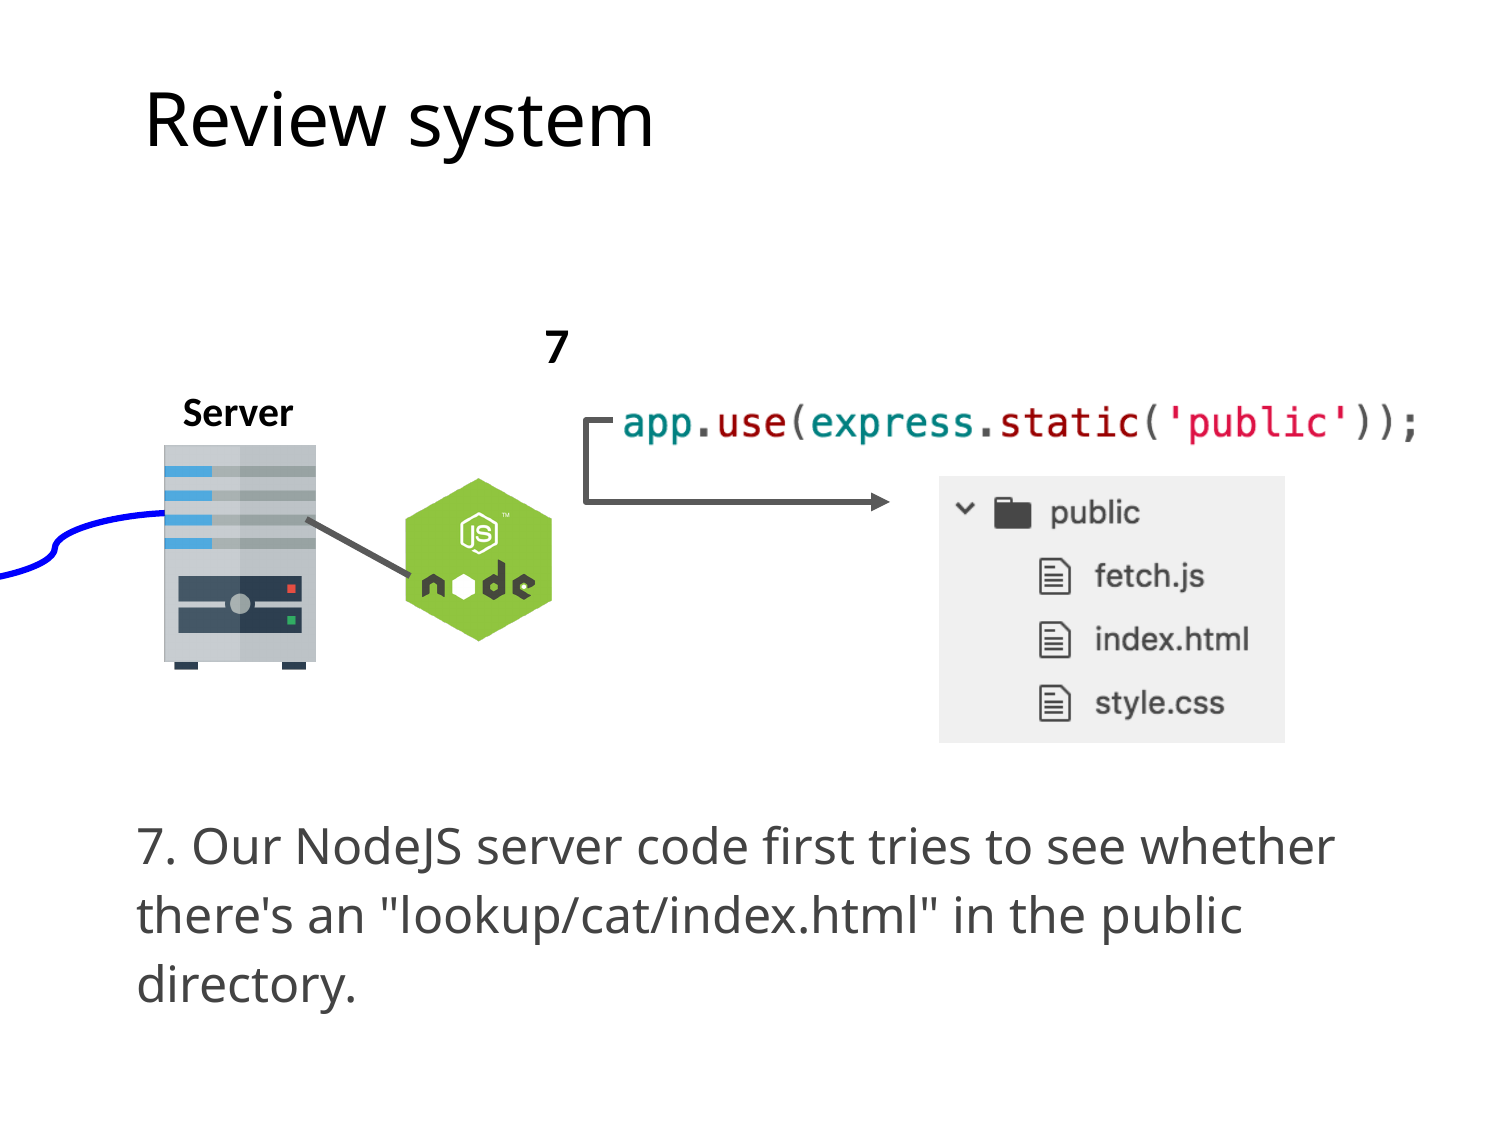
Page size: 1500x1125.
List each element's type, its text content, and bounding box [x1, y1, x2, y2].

title Review system [128, 56, 1372, 183]
text_box Server [82, 337, 395, 481]
picture [394, 476, 562, 644]
picture [597, 384, 1440, 743]
picture [119, 481, 358, 680]
list 7. Our NodeJS server code first tries to see whether there's an "lookup/cat/index.html" in the public directory. [121, 790, 1442, 1092]
text_box 7 [516, 302, 598, 385]
